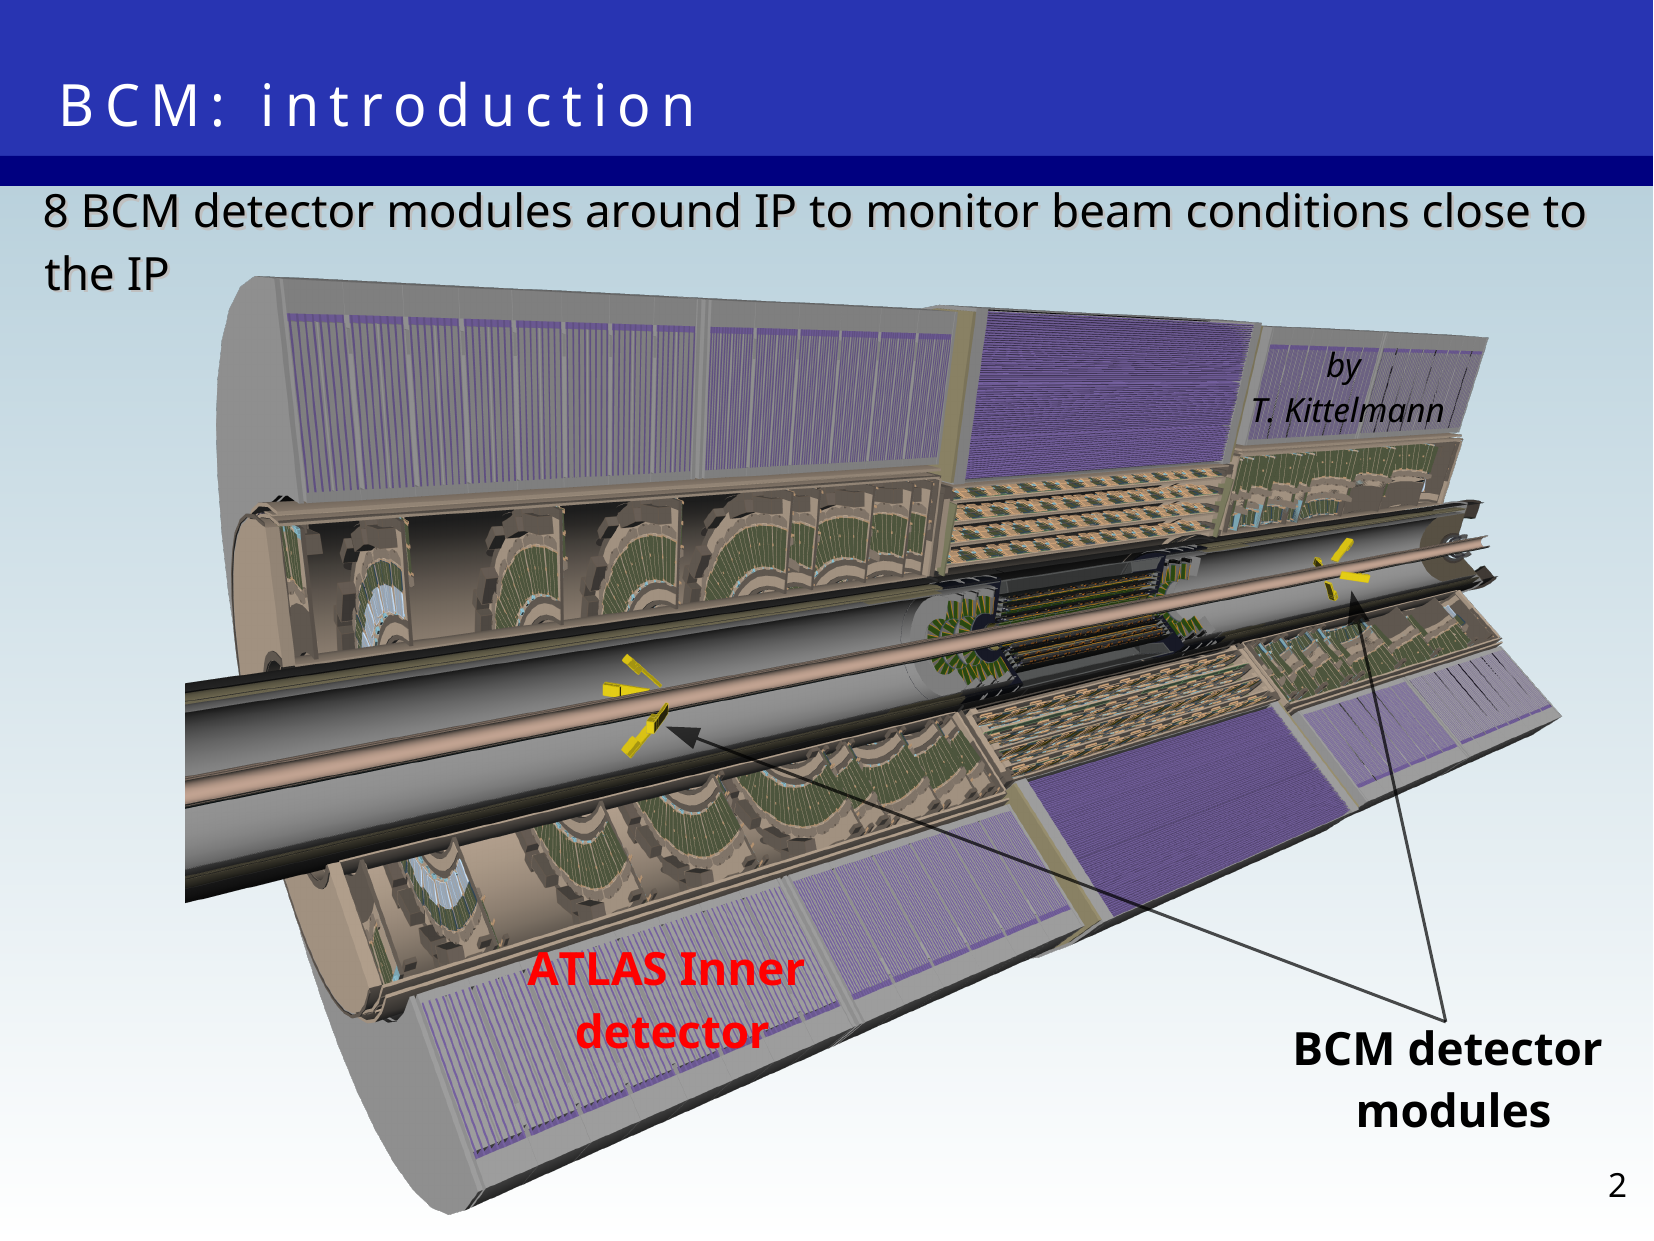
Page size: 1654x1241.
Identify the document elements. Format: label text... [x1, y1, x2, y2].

picture [185, 312, 1571, 1223]
text_box BCM detector modules [1277, 1008, 1609, 1134]
title BCM: introduction [58, 29, 1613, 171]
text_box 8 BCM detector modules around IP to monitor beam conditions close to the IP [13, 171, 1624, 312]
text_box by T. Kittelmann [1235, 334, 1460, 431]
text_box ATLAS Inner detector [512, 929, 822, 1055]
